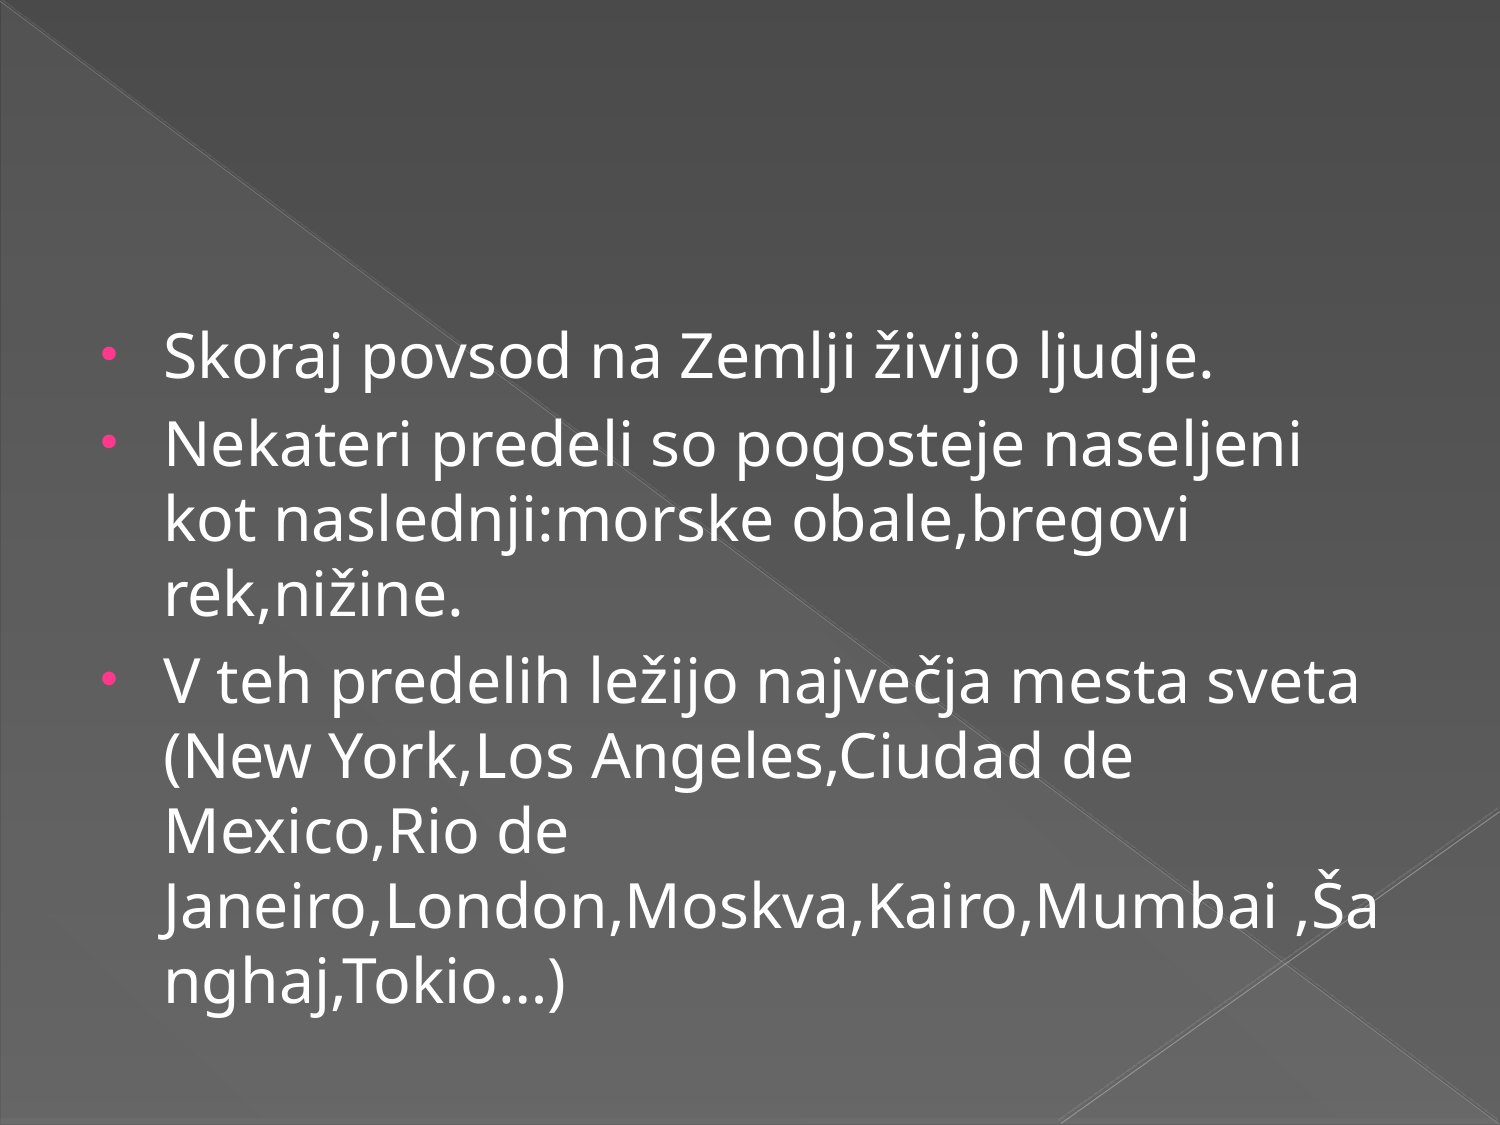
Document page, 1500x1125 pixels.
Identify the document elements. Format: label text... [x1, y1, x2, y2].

list Skoraj povsod na Zemlji živijo ljudje. Nekateri predeli so pogosteje naseljeni kot naslednji:morske obale,bregovi rek,nižine. V teh predelih ležijo največja mesta sveta (New York,Los Angeles,Ciudad de Mexico,Rio de Janeiro,London,Moskva,Kairo,Mumbai ,Šanghaj,Tokio…) [75, 308, 1425, 1059]
